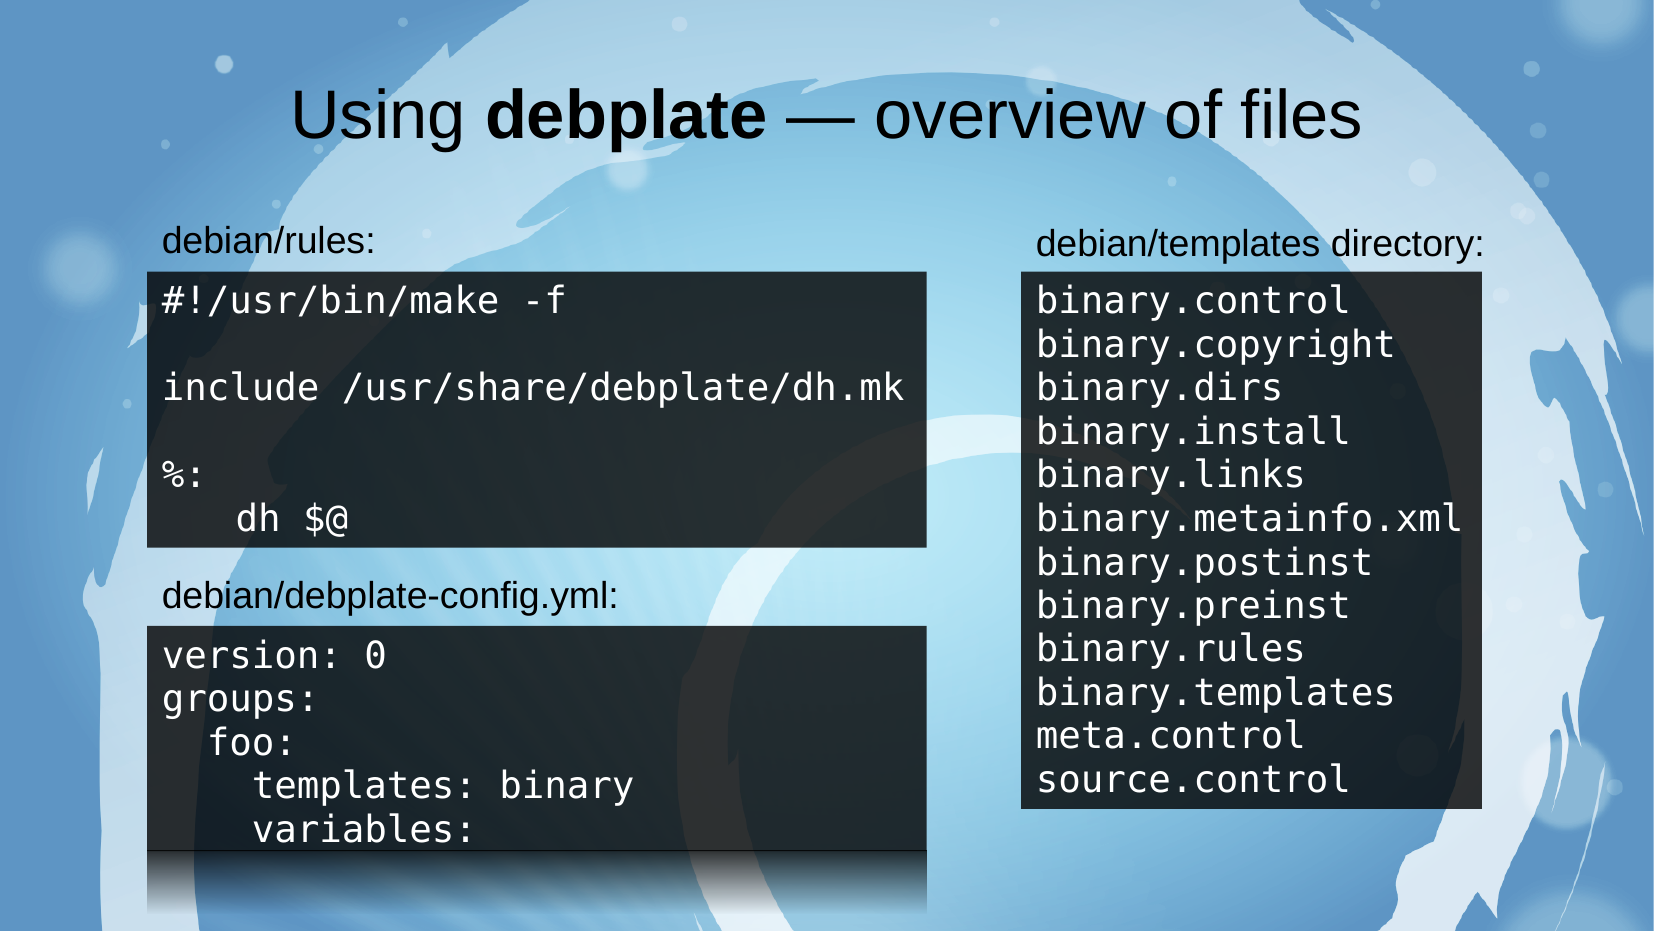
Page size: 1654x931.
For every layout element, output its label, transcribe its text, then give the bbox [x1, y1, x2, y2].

title Using debplate — overview of files [118, 37, 1536, 193]
text_box binary.control binary.copyright binary.dirs binary.install binary.links binary.metainfo.xml binary.postinst binary.preinst binary.rules binary.templates meta.control source.control [1021, 272, 1482, 809]
text_box debian/templates directory: [1021, 214, 1501, 272]
picture [0, 0, 1654, 931]
text_box [147, 850, 927, 902]
text_box version: 0 groups: foo: templates: binary variables: [147, 625, 927, 850]
text_box debian/debplate-config.yml: [147, 566, 635, 624]
text_box #!/usr/bin/make -f include /usr/share/debplate/dh.mk %: dh $@ [147, 271, 927, 548]
text_box debian/rules: [147, 212, 391, 270]
